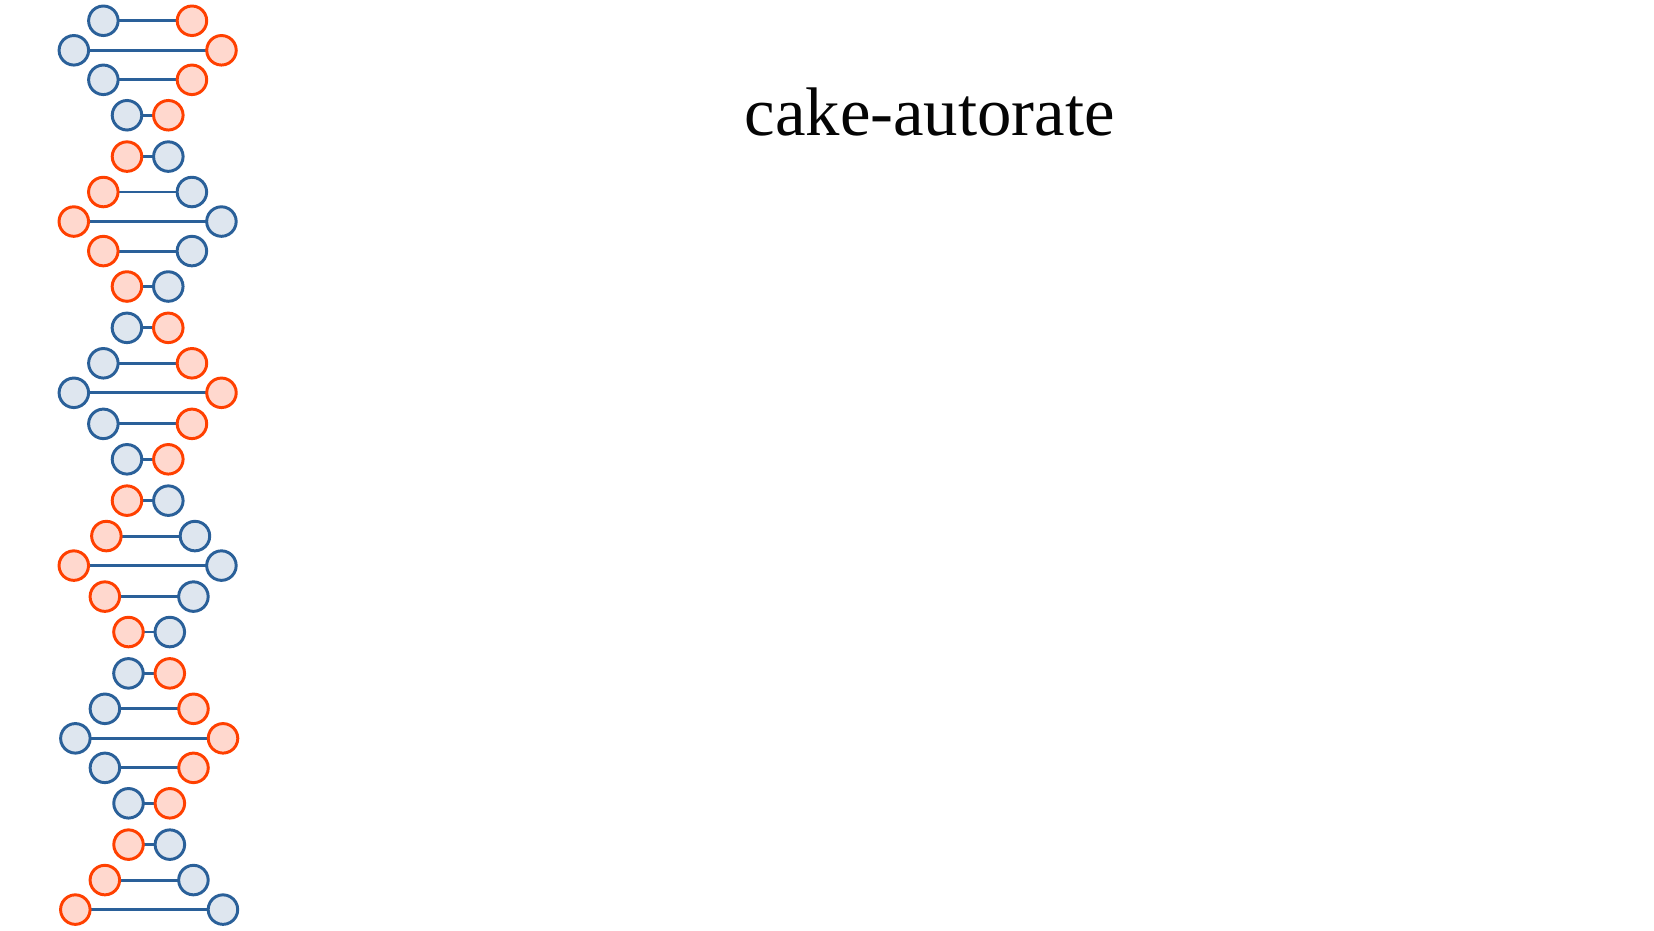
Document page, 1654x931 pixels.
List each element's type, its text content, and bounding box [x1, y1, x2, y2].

title cake-autorate [265, 35, 1595, 189]
